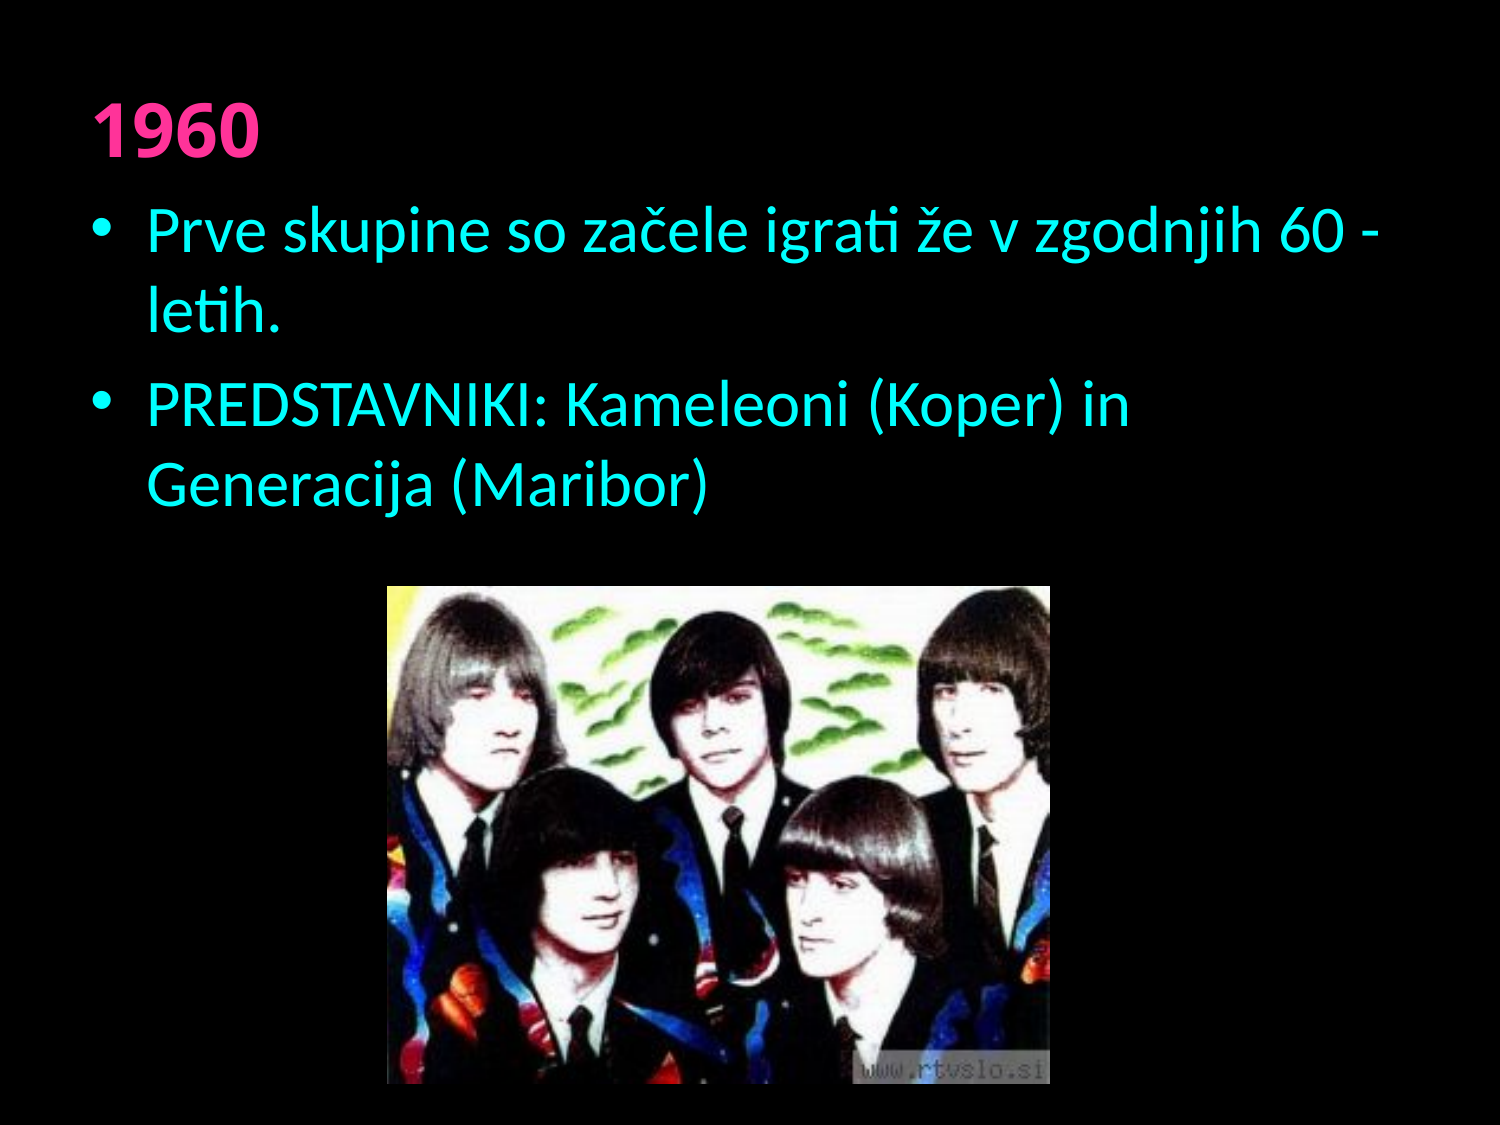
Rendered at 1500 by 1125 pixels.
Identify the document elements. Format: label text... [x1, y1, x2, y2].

list 1960 Prve skupine so začele igrati že v zgodnjih 60 -letih. PREDSTAVNIKI: Kameleoni (Koper) in Generacija (Maribor) [75, 75, 1425, 1063]
picture [387, 586, 1050, 1084]
